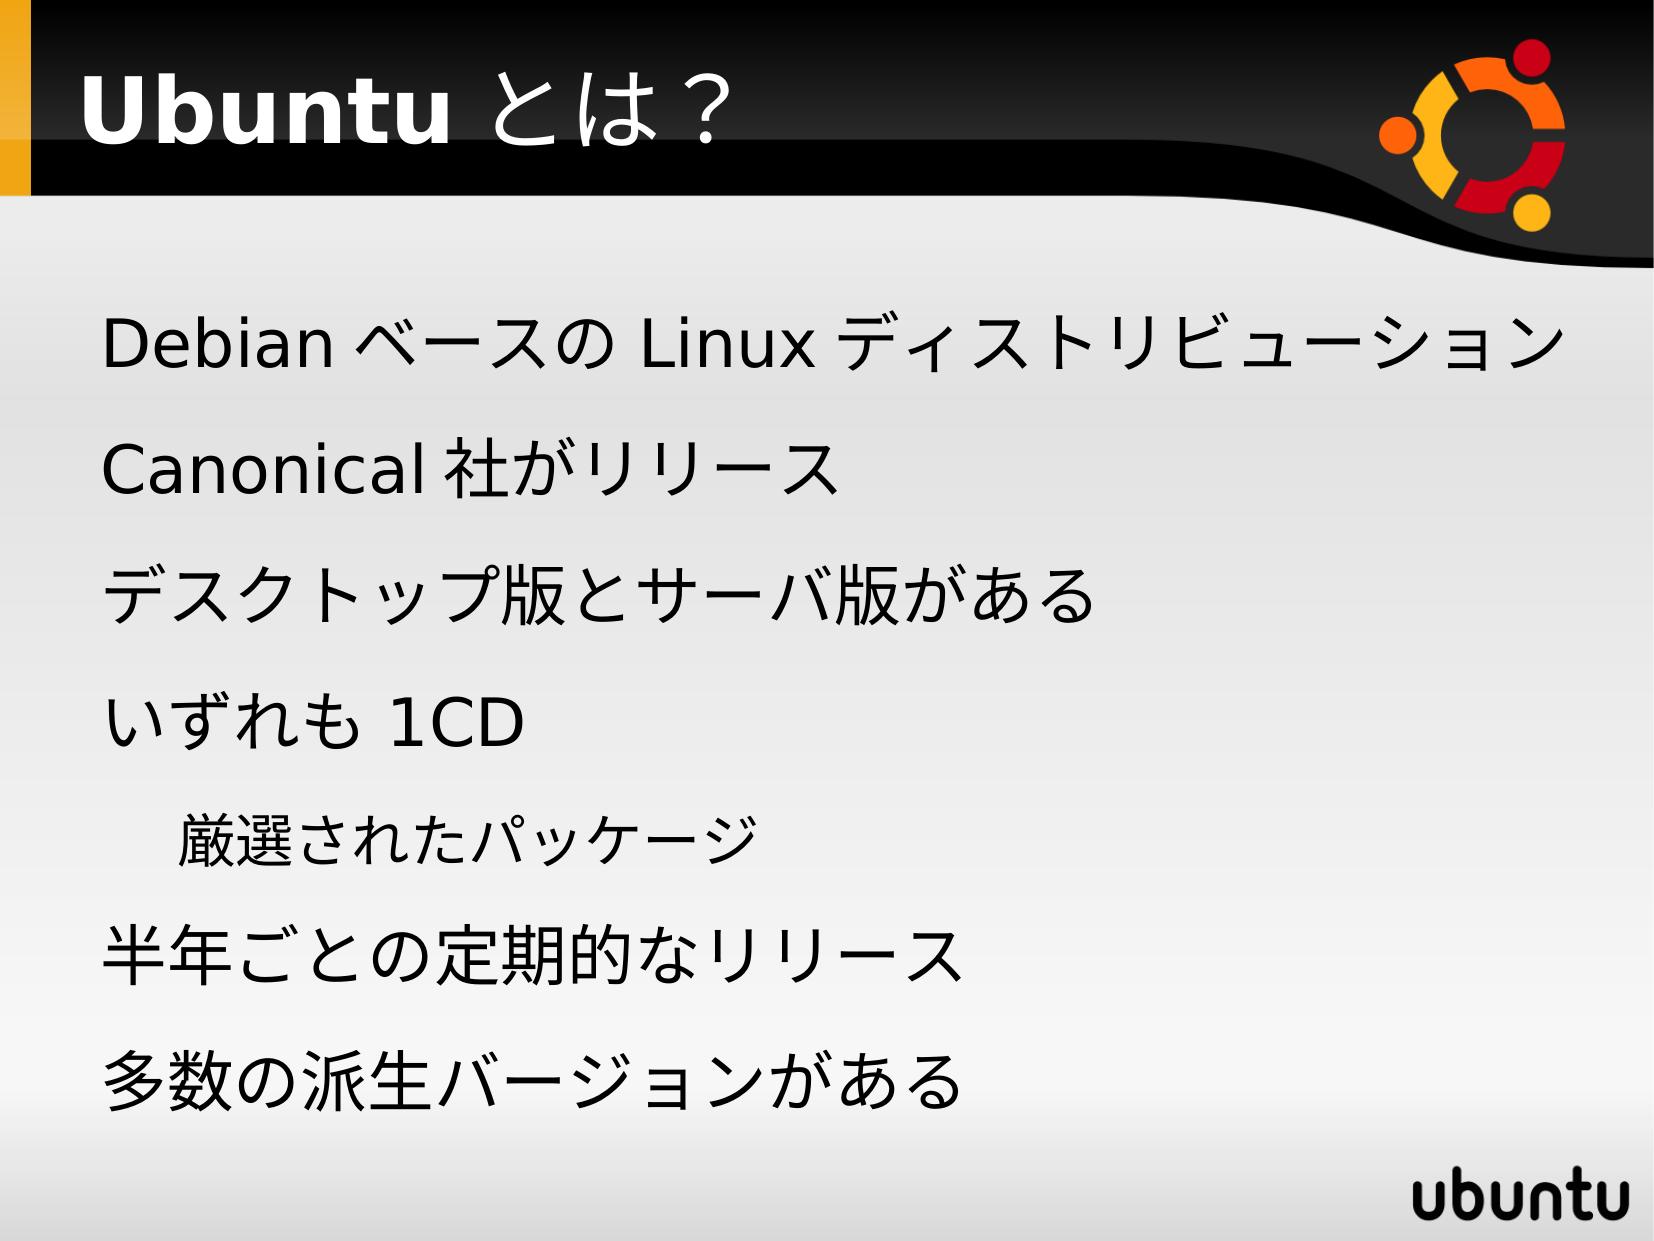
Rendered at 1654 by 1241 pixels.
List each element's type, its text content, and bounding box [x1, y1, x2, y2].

picture [0, 0, 1654, 1241]
title Ubuntuとは？ [76, 0, 1565, 208]
list DebianベースのLinuxディストリビューション Canonical社がリリース デスクトップ版とサーバ版がある いずれも1CD 厳選されたパッケージ 半年ごとの定期的なリリース 多数の派生バージョンがある [82, 290, 1571, 1109]
